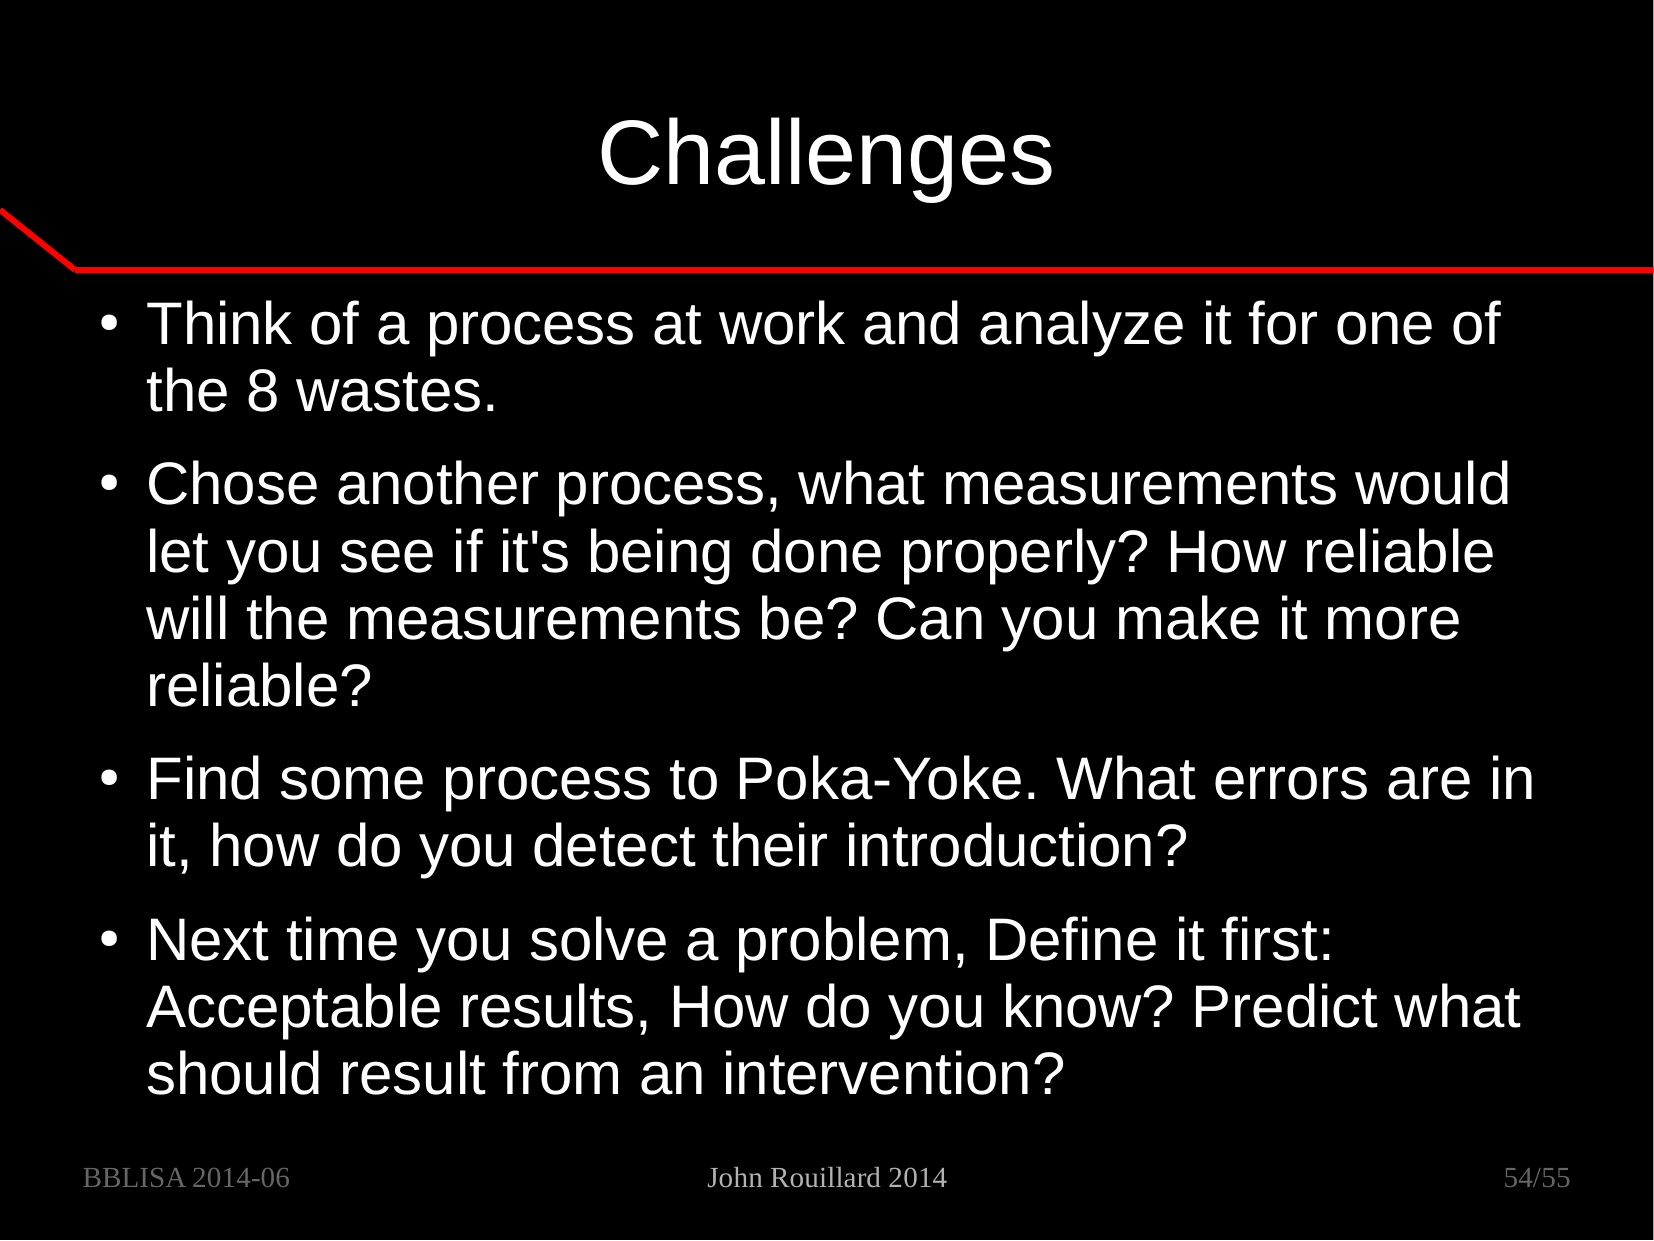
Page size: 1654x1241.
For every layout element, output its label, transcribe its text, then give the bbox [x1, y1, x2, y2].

list Think of a process at work and analyze it for one of the 8 wastes. Chose another process, what measurements would let you see if it's being done properly? How reliable will the measurements be? Can you make it more reliable? Find some process to Poka-Yoke. What errors are in it, how do you detect their introduction? Next time you solve a problem, Define it first: Acceptable results, How do you know? Predict what should result from an intervention? [82, 290, 1571, 1110]
title Challenges [82, 49, 1571, 257]
